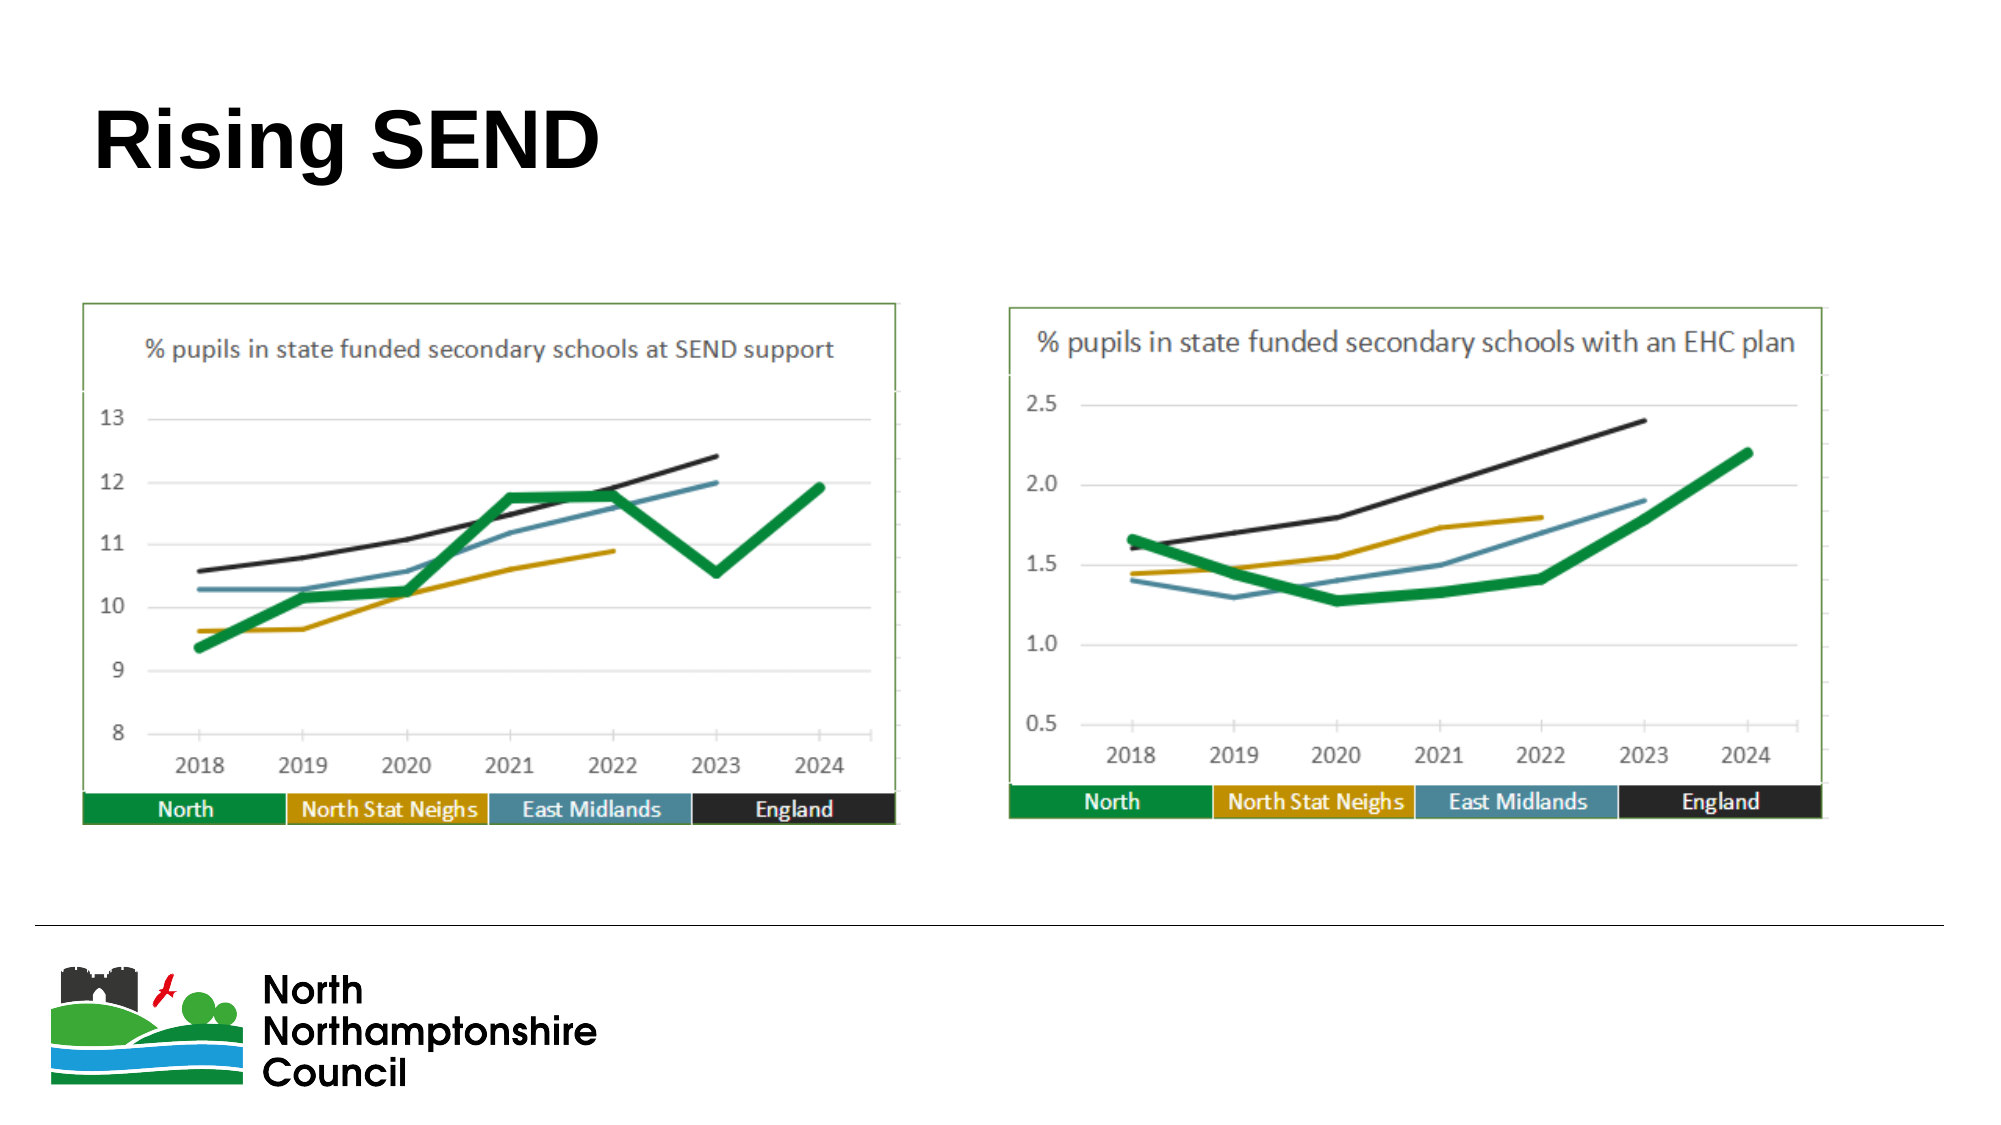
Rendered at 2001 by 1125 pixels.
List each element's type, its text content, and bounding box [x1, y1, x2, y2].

picture [1006, 301, 1829, 824]
text_box Rising SEND [78, 78, 1936, 195]
picture [78, 300, 901, 825]
picture [34, 951, 610, 1101]
